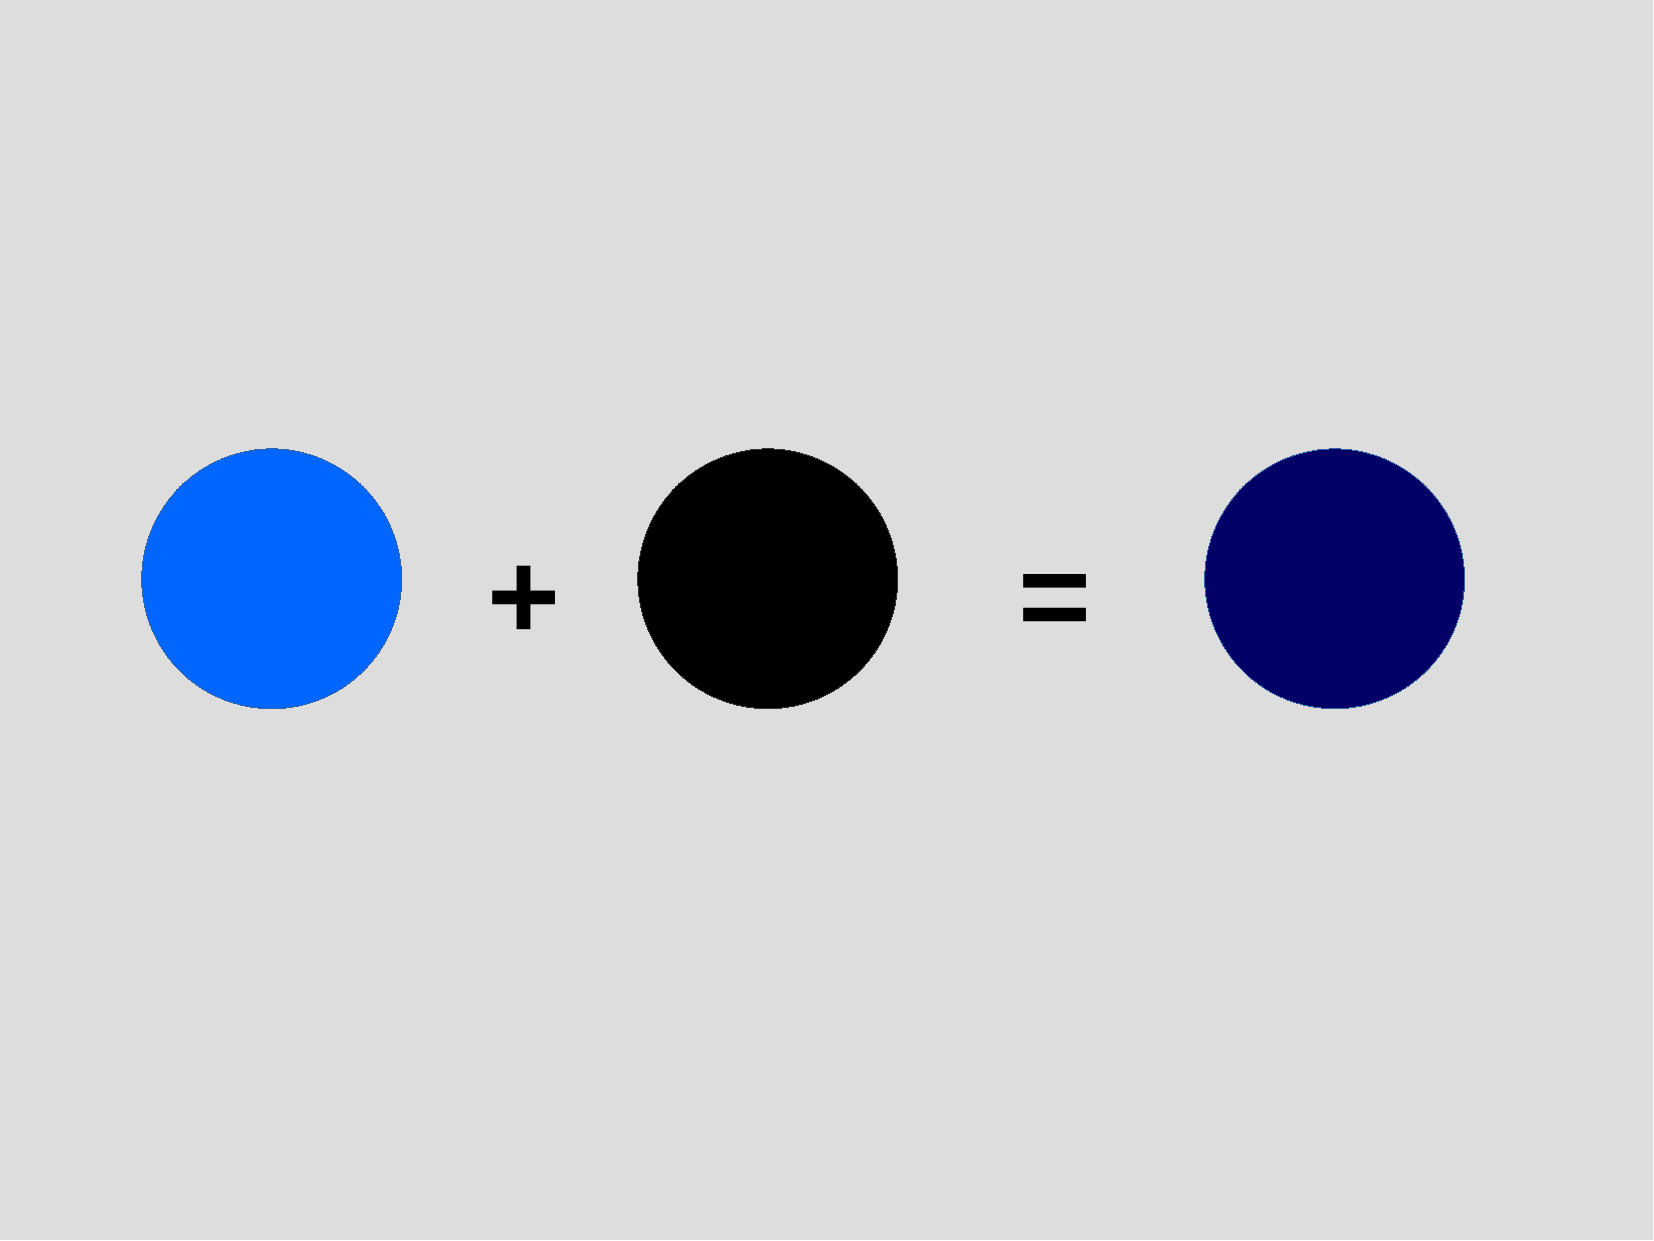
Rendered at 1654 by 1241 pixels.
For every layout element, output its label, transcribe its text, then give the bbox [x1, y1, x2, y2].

text_box [1204, 448, 1465, 709]
text_box [637, 448, 898, 709]
text_box + [472, 518, 567, 674]
text_box [141, 448, 402, 709]
text_box = [1003, 518, 1123, 674]
